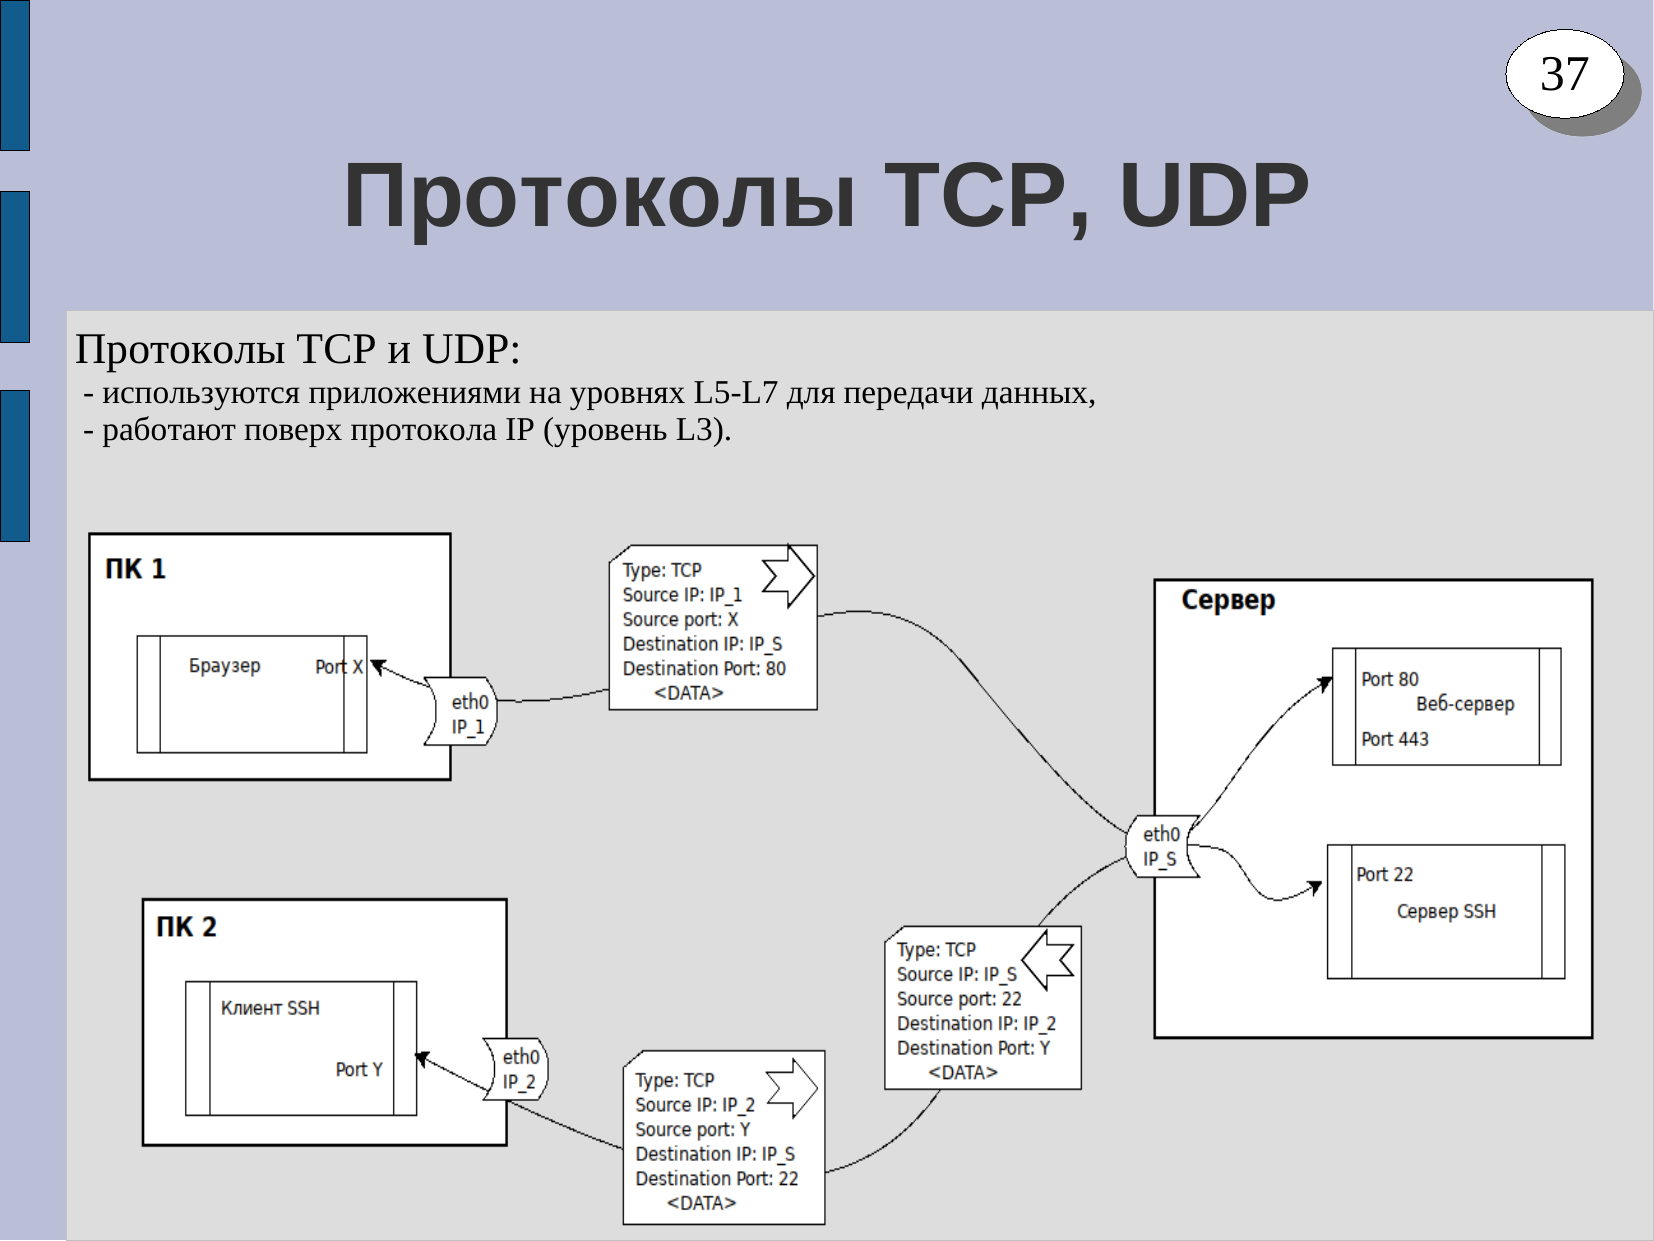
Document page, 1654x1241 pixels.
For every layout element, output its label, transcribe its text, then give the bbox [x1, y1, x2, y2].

title Протоколы TCP, UDP [121, 91, 1534, 299]
picture [87, 531, 1595, 1227]
text_box Протоколы TCP и UDP: - используются приложениями на уровнях L5-L7 для передачи данных, - работают поверх протокола IP (уровень L3). [74, 324, 1625, 644]
text_box 37 [1505, 29, 1625, 119]
